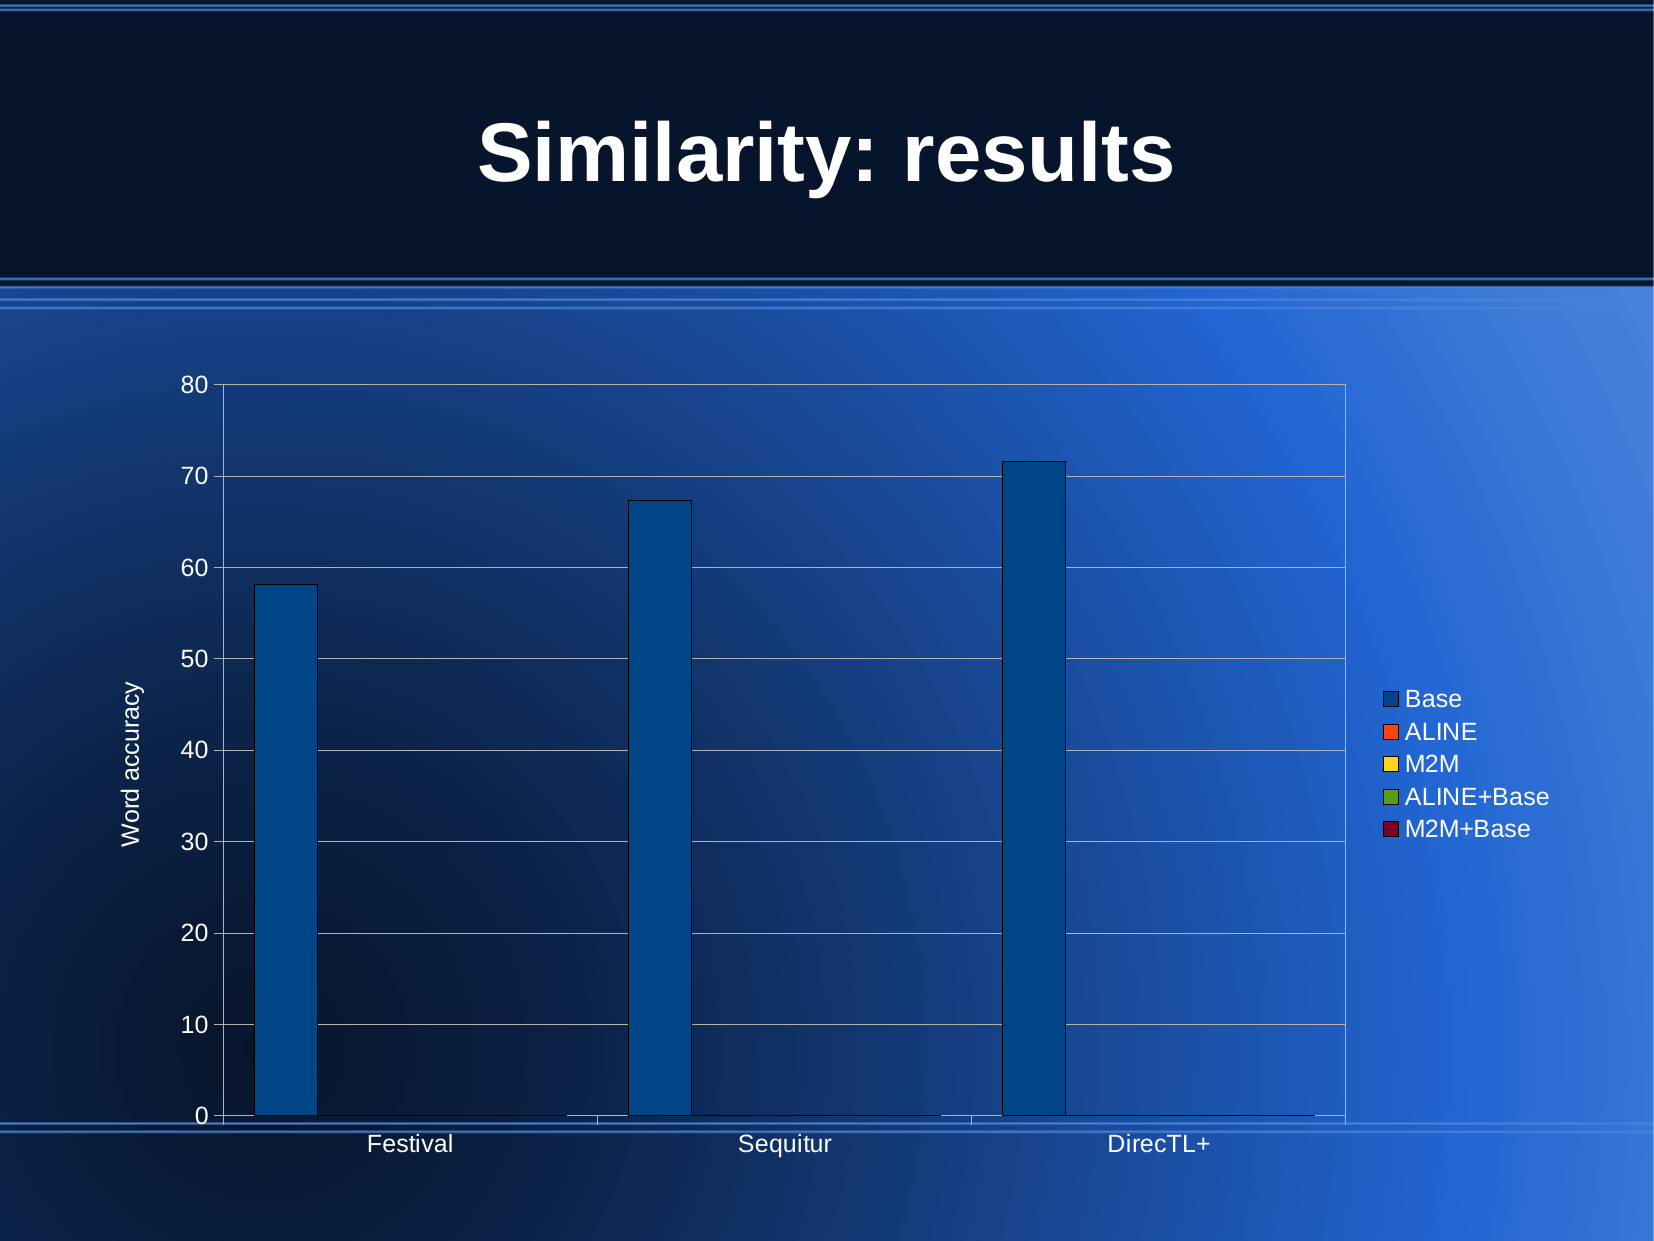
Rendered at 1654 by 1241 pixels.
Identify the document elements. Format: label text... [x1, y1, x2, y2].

picture [0, 0, 1654, 1241]
chart [82, 355, 1571, 1174]
title Similarity: results [82, 49, 1571, 257]
